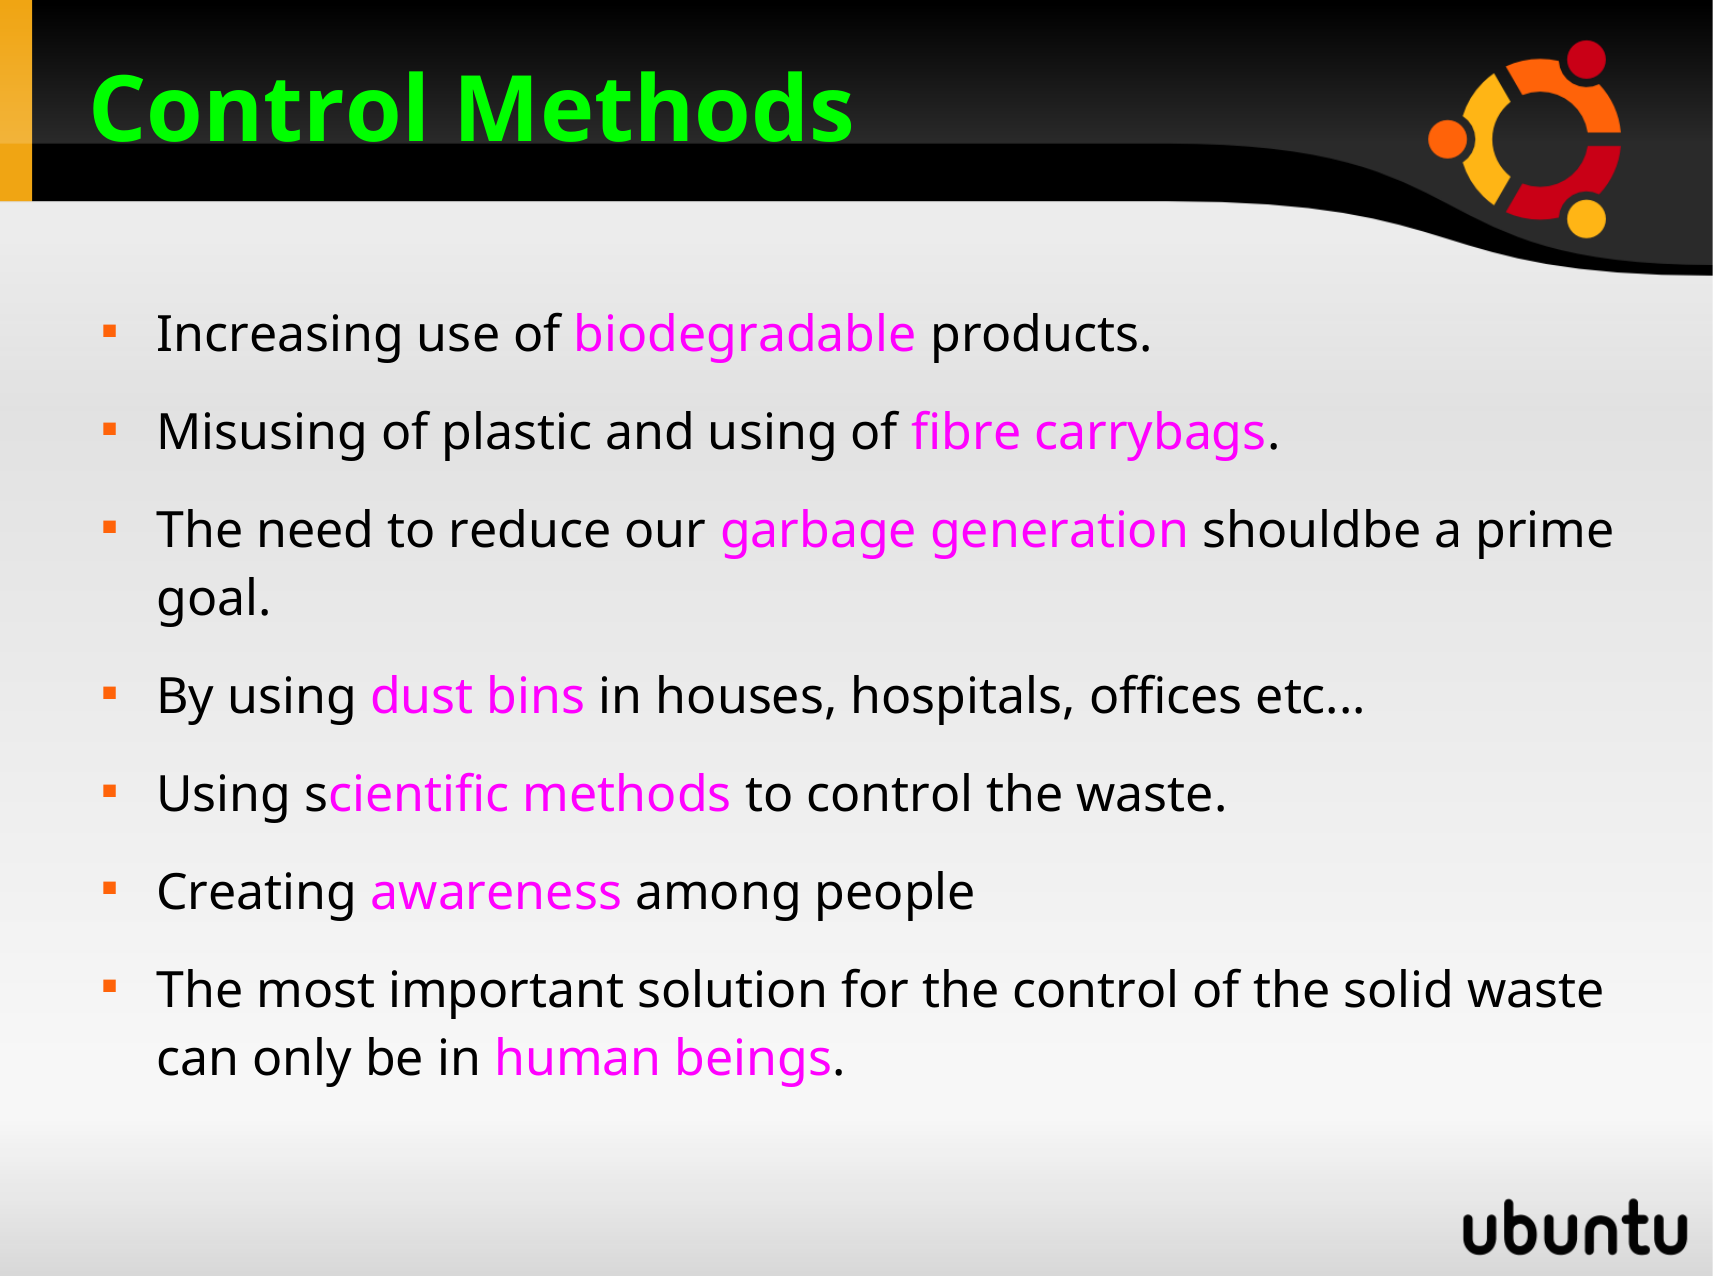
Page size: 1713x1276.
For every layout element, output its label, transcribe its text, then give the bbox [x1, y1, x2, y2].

title Control Methods [88, 7, 1621, 206]
picture [0, 0, 1713, 1276]
list Increasing use of biodegradable products. Misusing of plastic and using of fibre carrybags. The need to reduce our garbage generation shouldbe a prime goal. By using dust bins in houses, hospitals, offices etc... Using scientific methods to control the waste. Creating awareness among people The most important solution for the control of the solid waste can only be in human beings. [85, 298, 1627, 1126]
